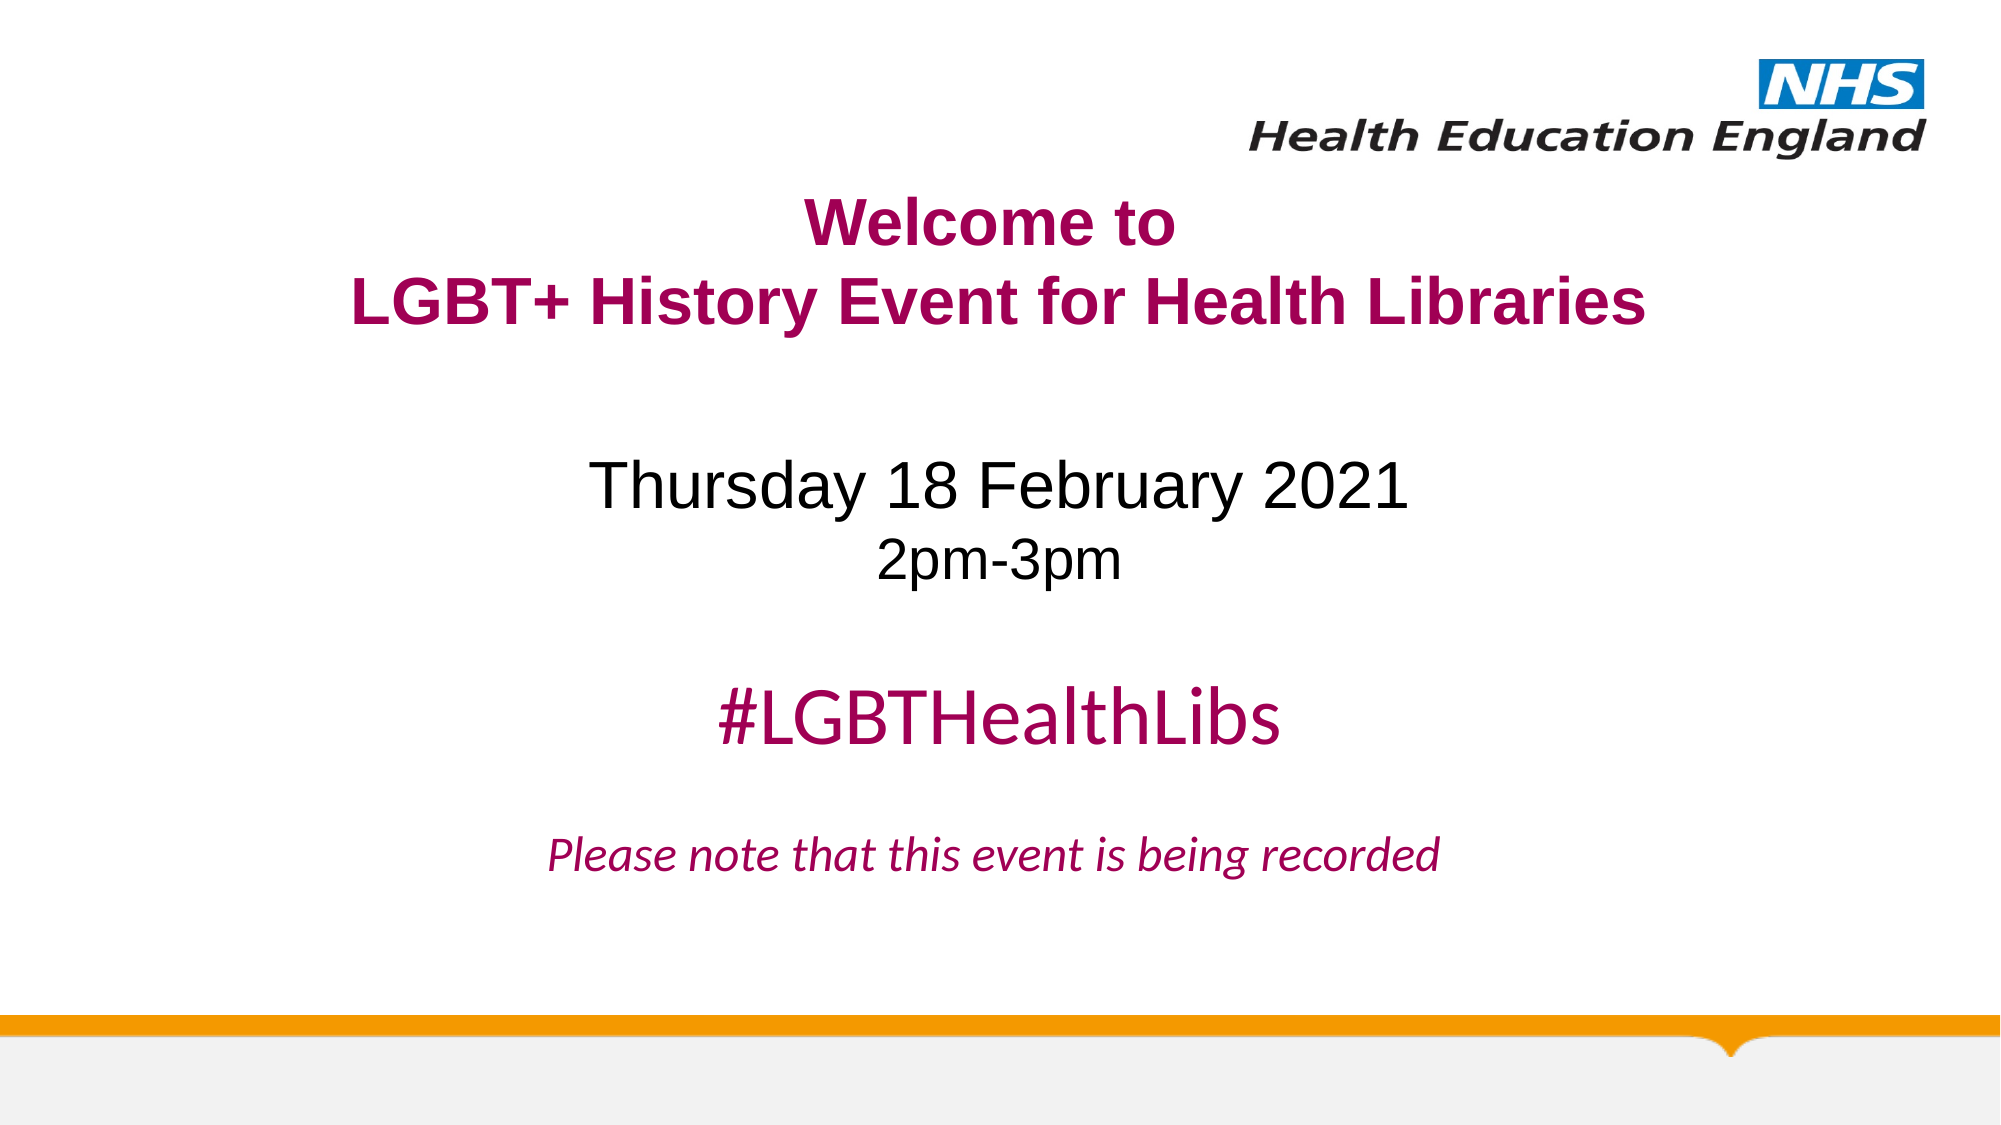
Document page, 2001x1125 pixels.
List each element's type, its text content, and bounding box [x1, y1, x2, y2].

title Welcome to LGBT+ History Event for Health Libraries [137, 170, 1863, 389]
text_box Thursday 18 February 2021 2pm-3pm #LGBTHealthLibs Please note that this event is being recorded [197, 389, 1803, 998]
